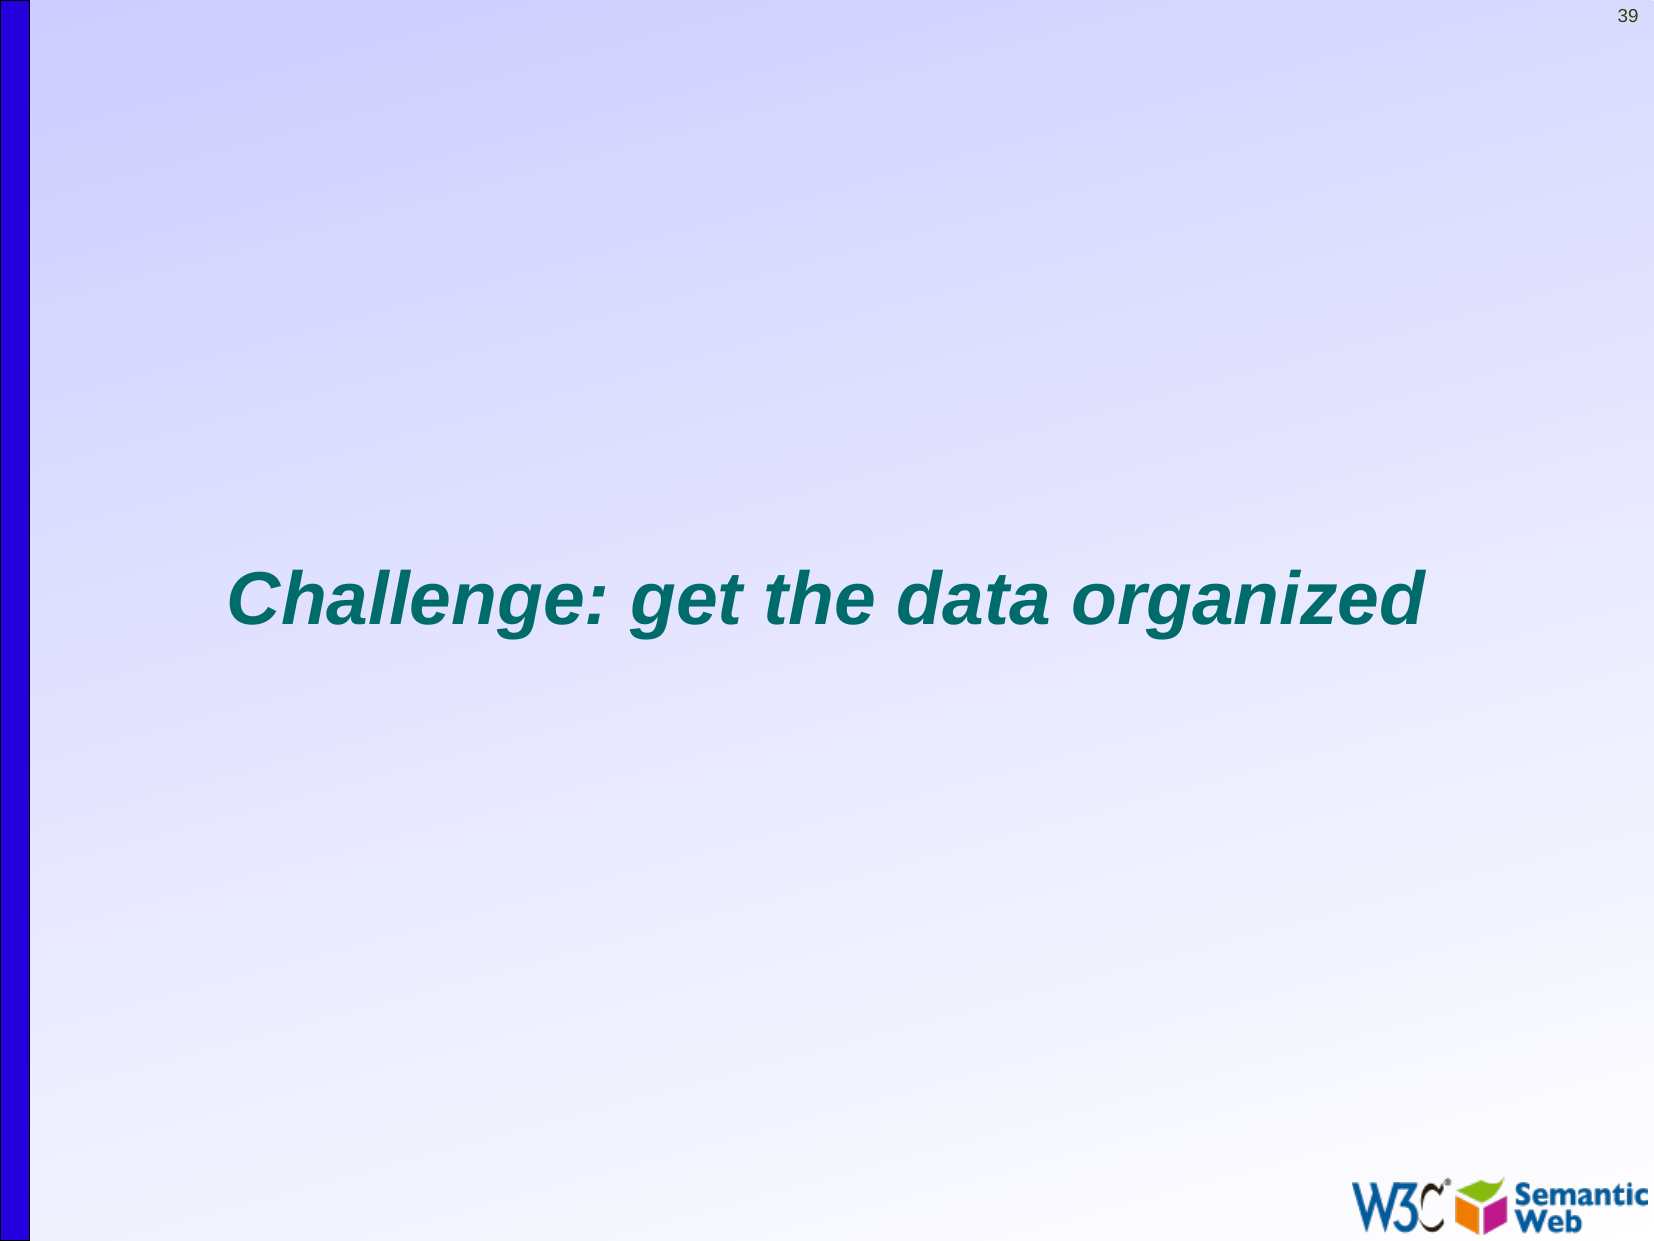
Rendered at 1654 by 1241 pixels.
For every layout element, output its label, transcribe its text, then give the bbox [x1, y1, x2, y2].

title Challenge: get the data organized [0, 544, 1654, 649]
picture [1352, 1175, 1648, 1235]
